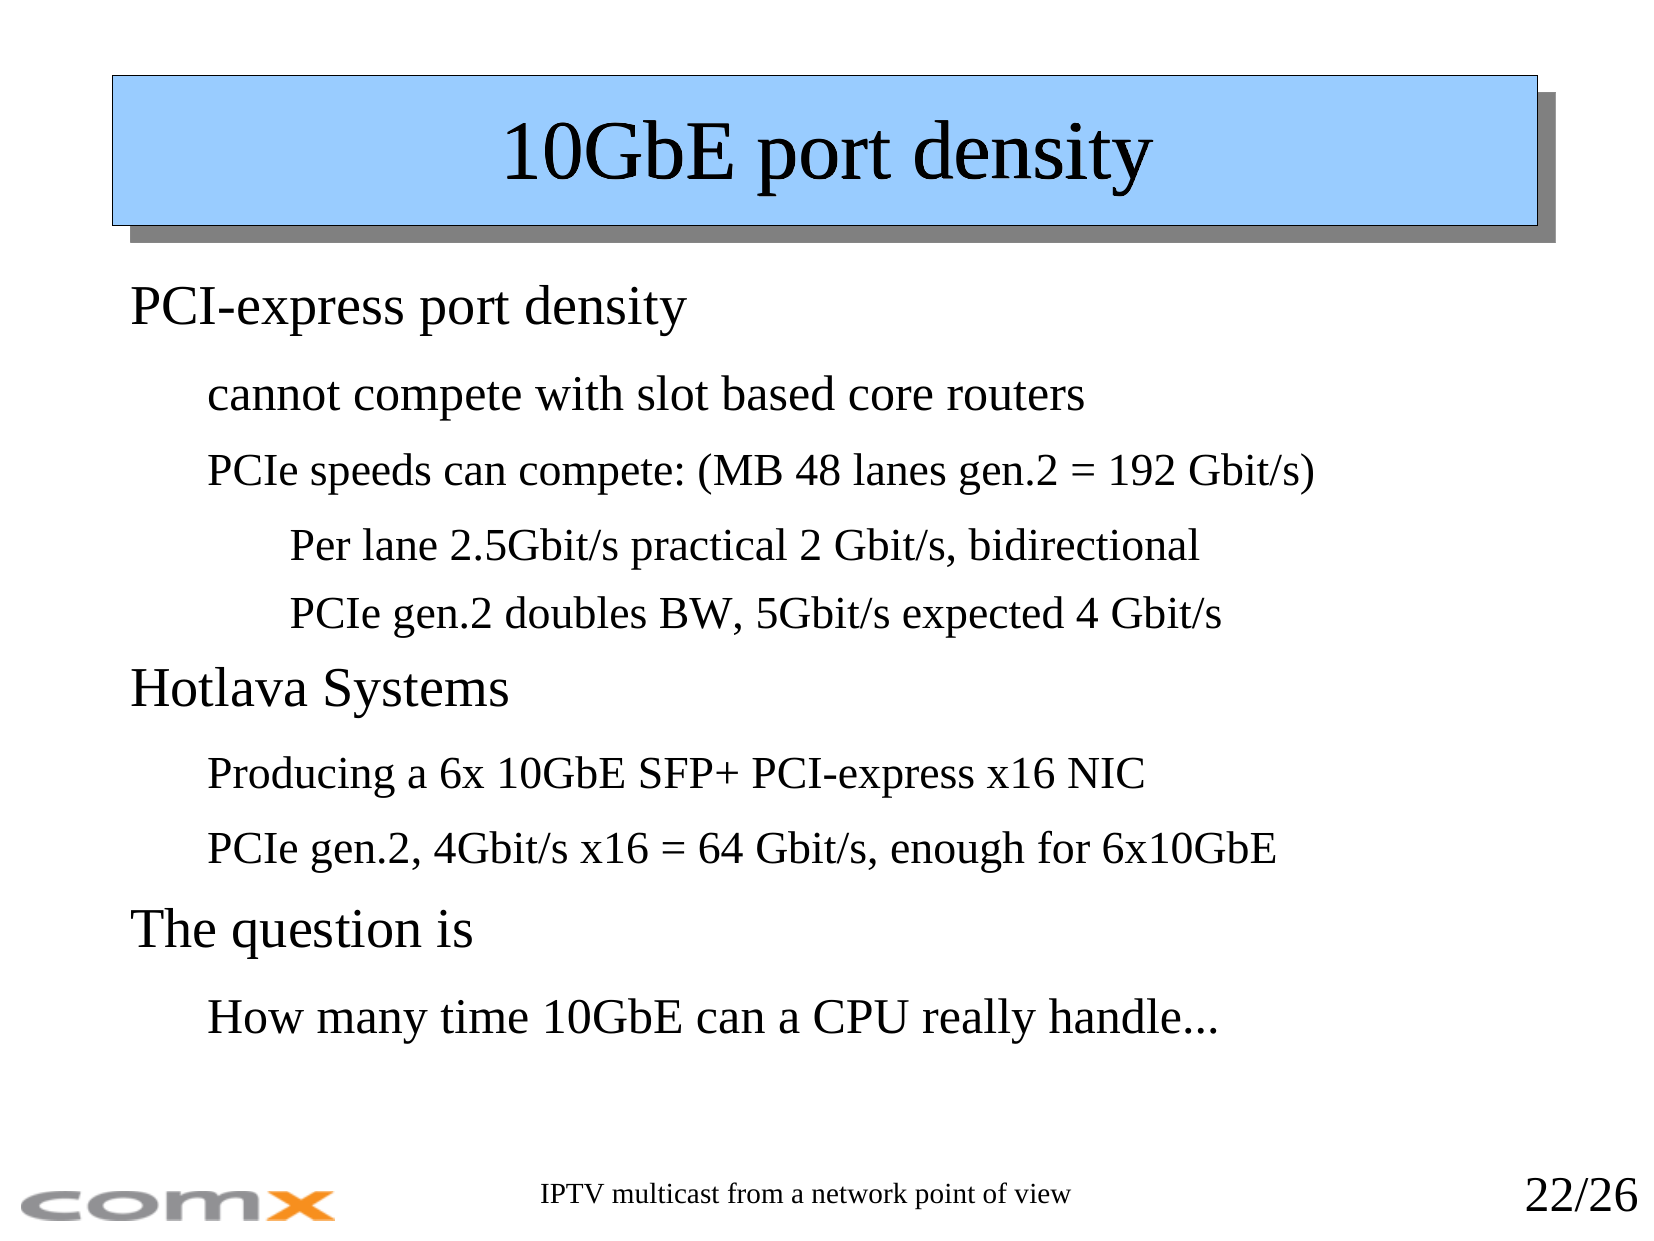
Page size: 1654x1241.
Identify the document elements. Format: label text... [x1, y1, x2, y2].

picture [21, 1191, 335, 1221]
title 10GbE port density [116, 90, 1538, 211]
list PCI-express port density cannot compete with slot based core routers PCIe speeds can compete: (MB 48 lanes gen.2 = 192 Gbit/s) Per lane 2.5Gbit/s practical 2 Gbit/s, bidirectional PCIe gen.2 doubles BW, 5Gbit/s expected 4 Gbit/s Hotlava Systems Producing a 6x 10GbE SFP+ PCI-express x16 NIC PCIe gen.2, 4Gbit/s x16 = 64 Gbit/s, enough for 6x10GbE The question is How many time 10GbE can a CPU really handle... [112, 273, 1613, 1126]
